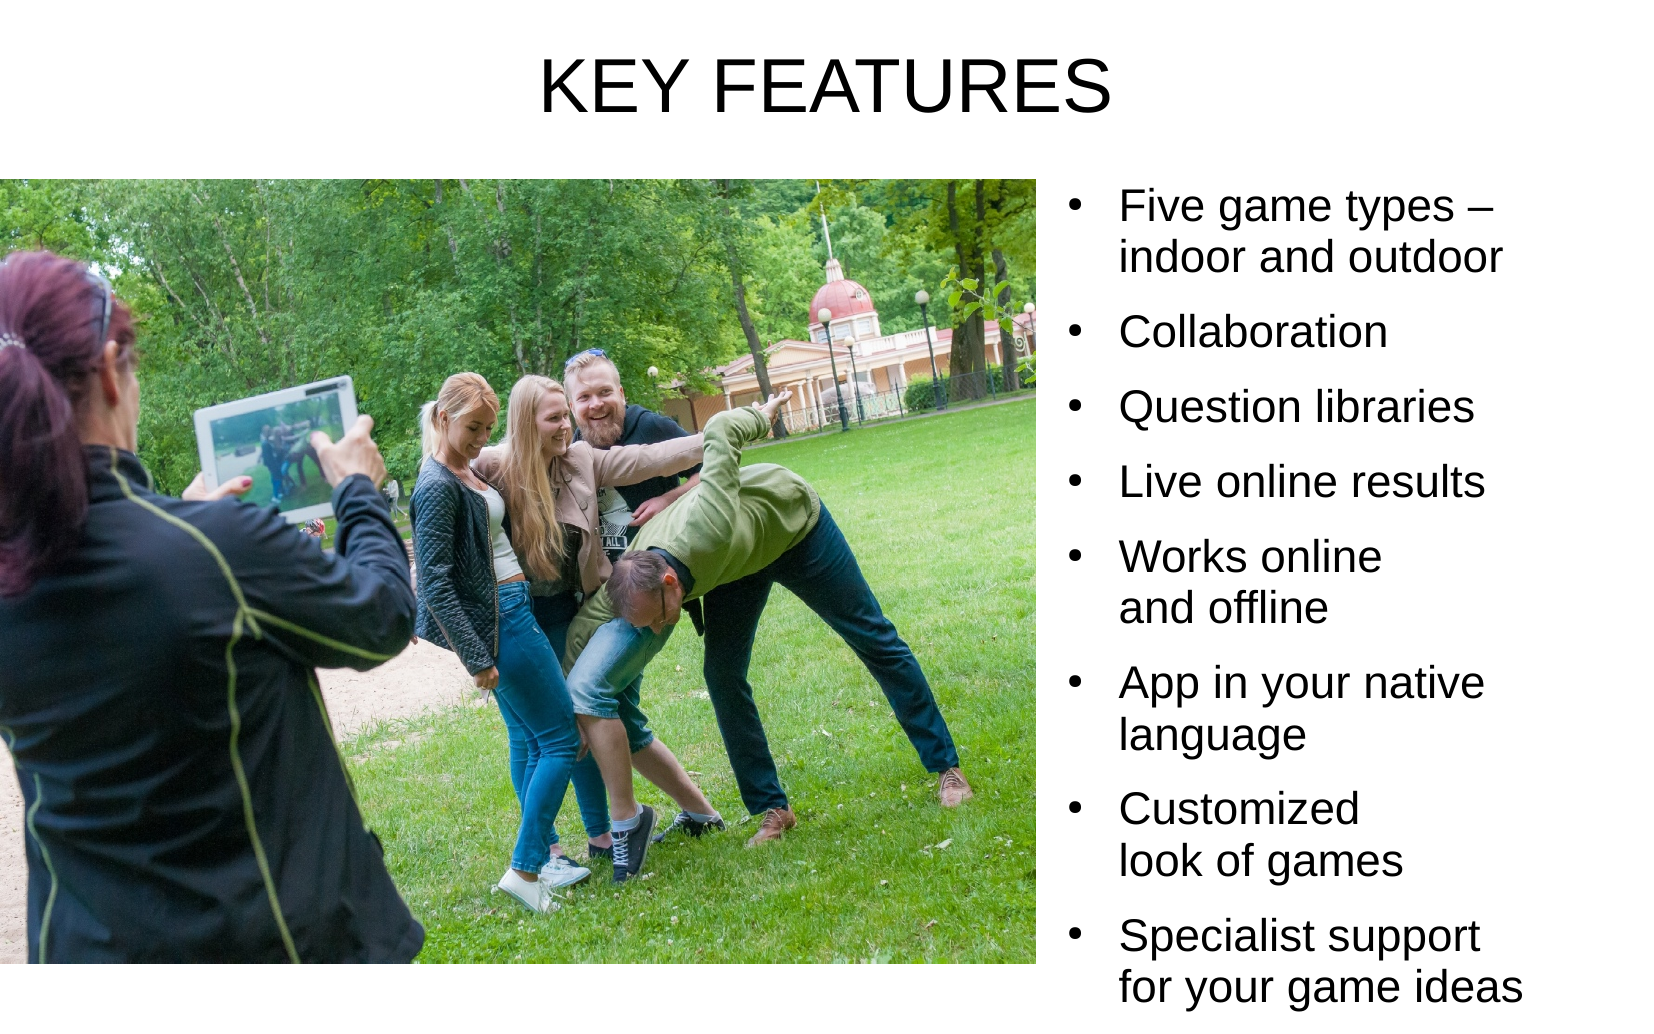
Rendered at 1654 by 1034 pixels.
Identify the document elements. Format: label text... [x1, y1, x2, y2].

list Five game types – indoor and outdoor Collaboration Question libraries Live online results Works online and offline App in your native language Customized look of games Specialist support for your game ideas [1049, 179, 1605, 1017]
picture [0, 179, 1036, 964]
title KEY FEATURES [82, 0, 1571, 173]
